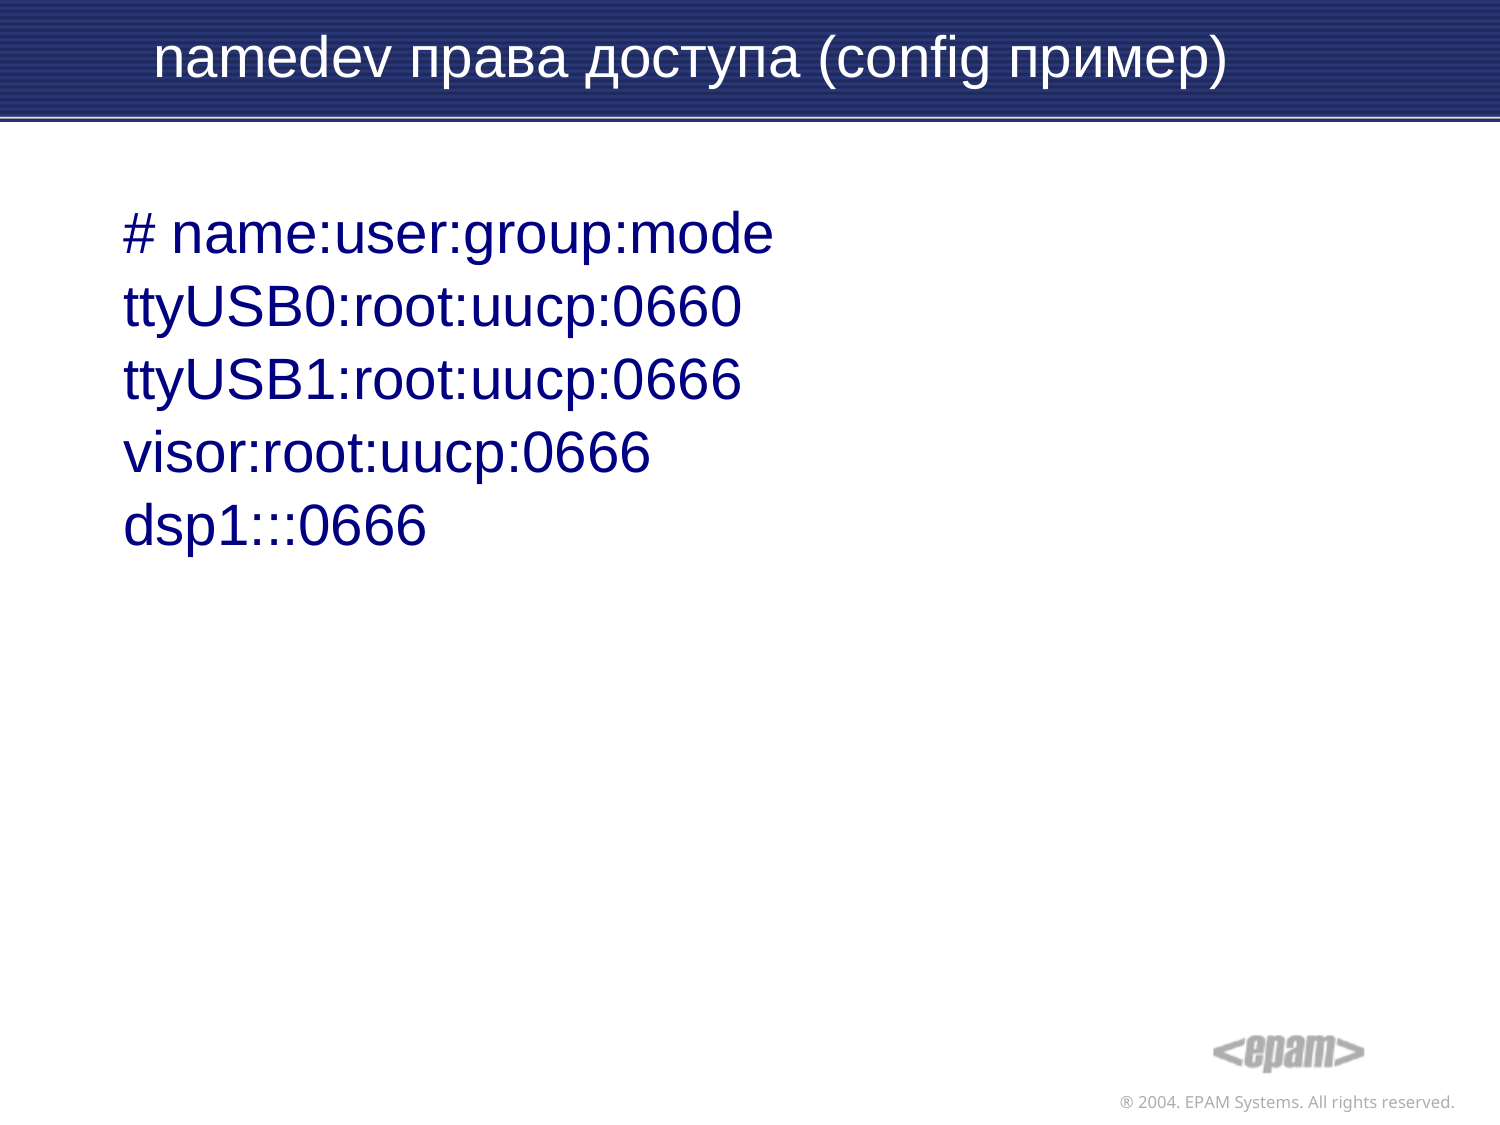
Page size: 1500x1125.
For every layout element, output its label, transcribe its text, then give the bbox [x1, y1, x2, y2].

text_box # name:user:group:mode ttyUSB0:root:uucp:0660 ttyUSB1:root:uucp:0666 visor:root:uucp:0666 dsp1:::0666 [108, 194, 1426, 656]
picture [1212, 1034, 1366, 1075]
title namedev права доступа (config пример) [138, 16, 1435, 100]
